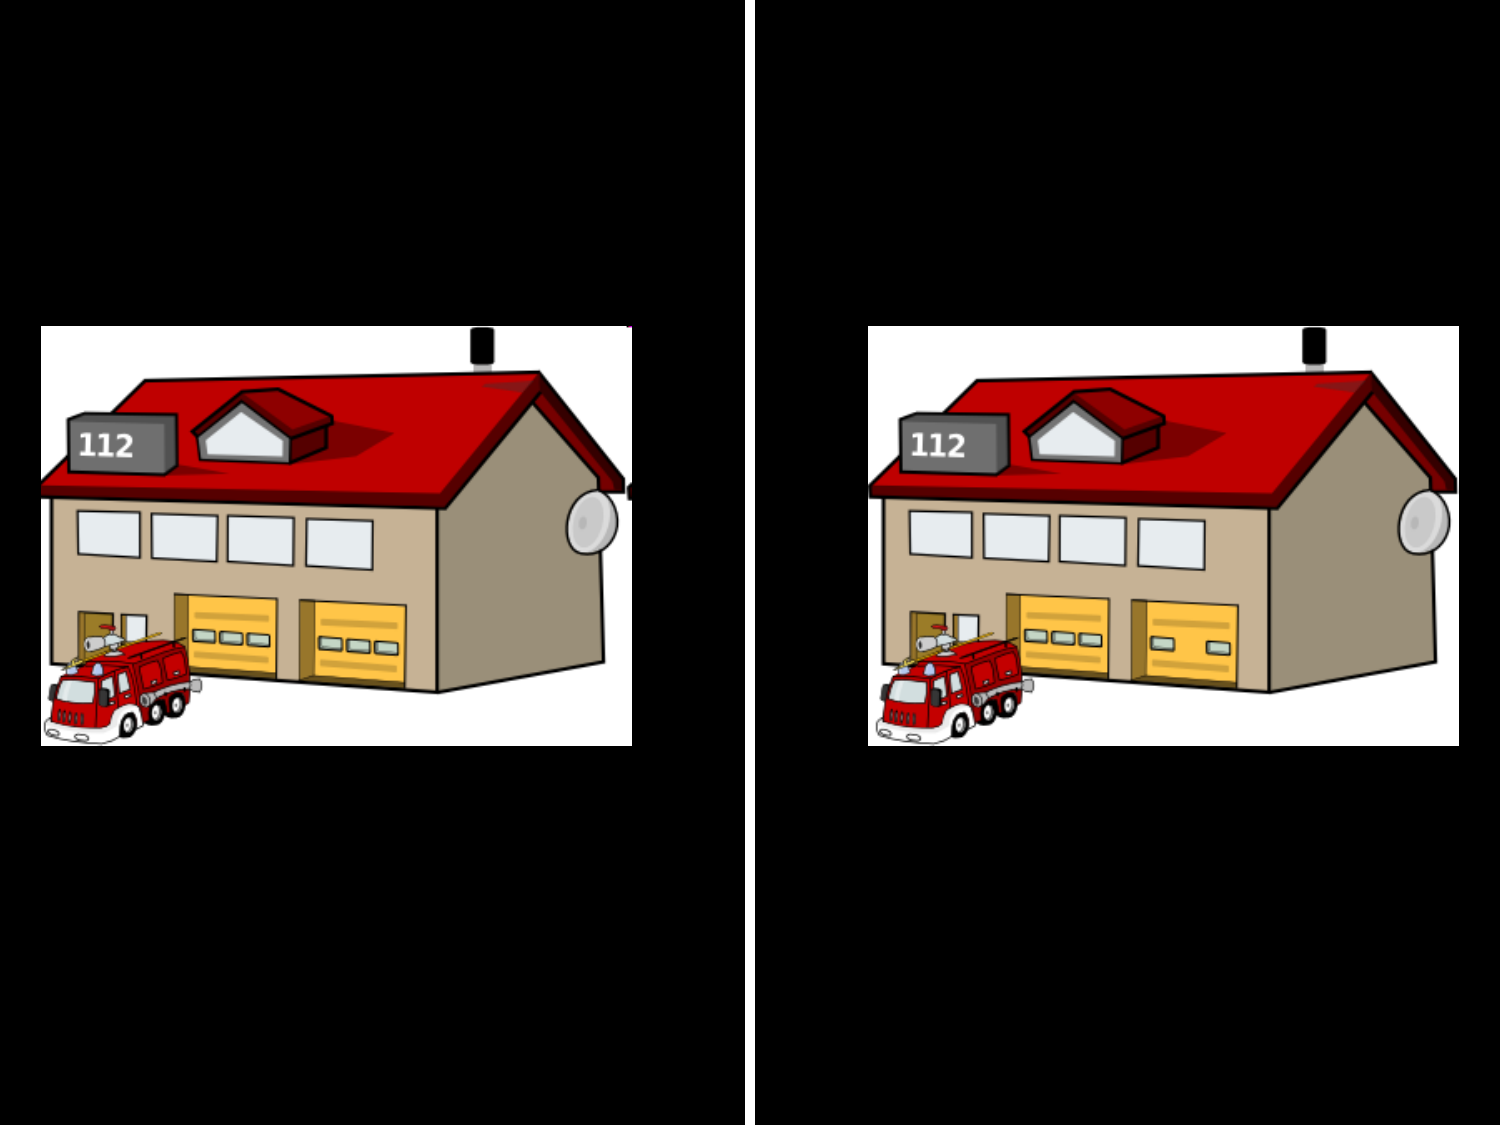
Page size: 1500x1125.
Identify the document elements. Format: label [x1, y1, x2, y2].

picture [41, 326, 632, 746]
picture [868, 326, 1459, 746]
